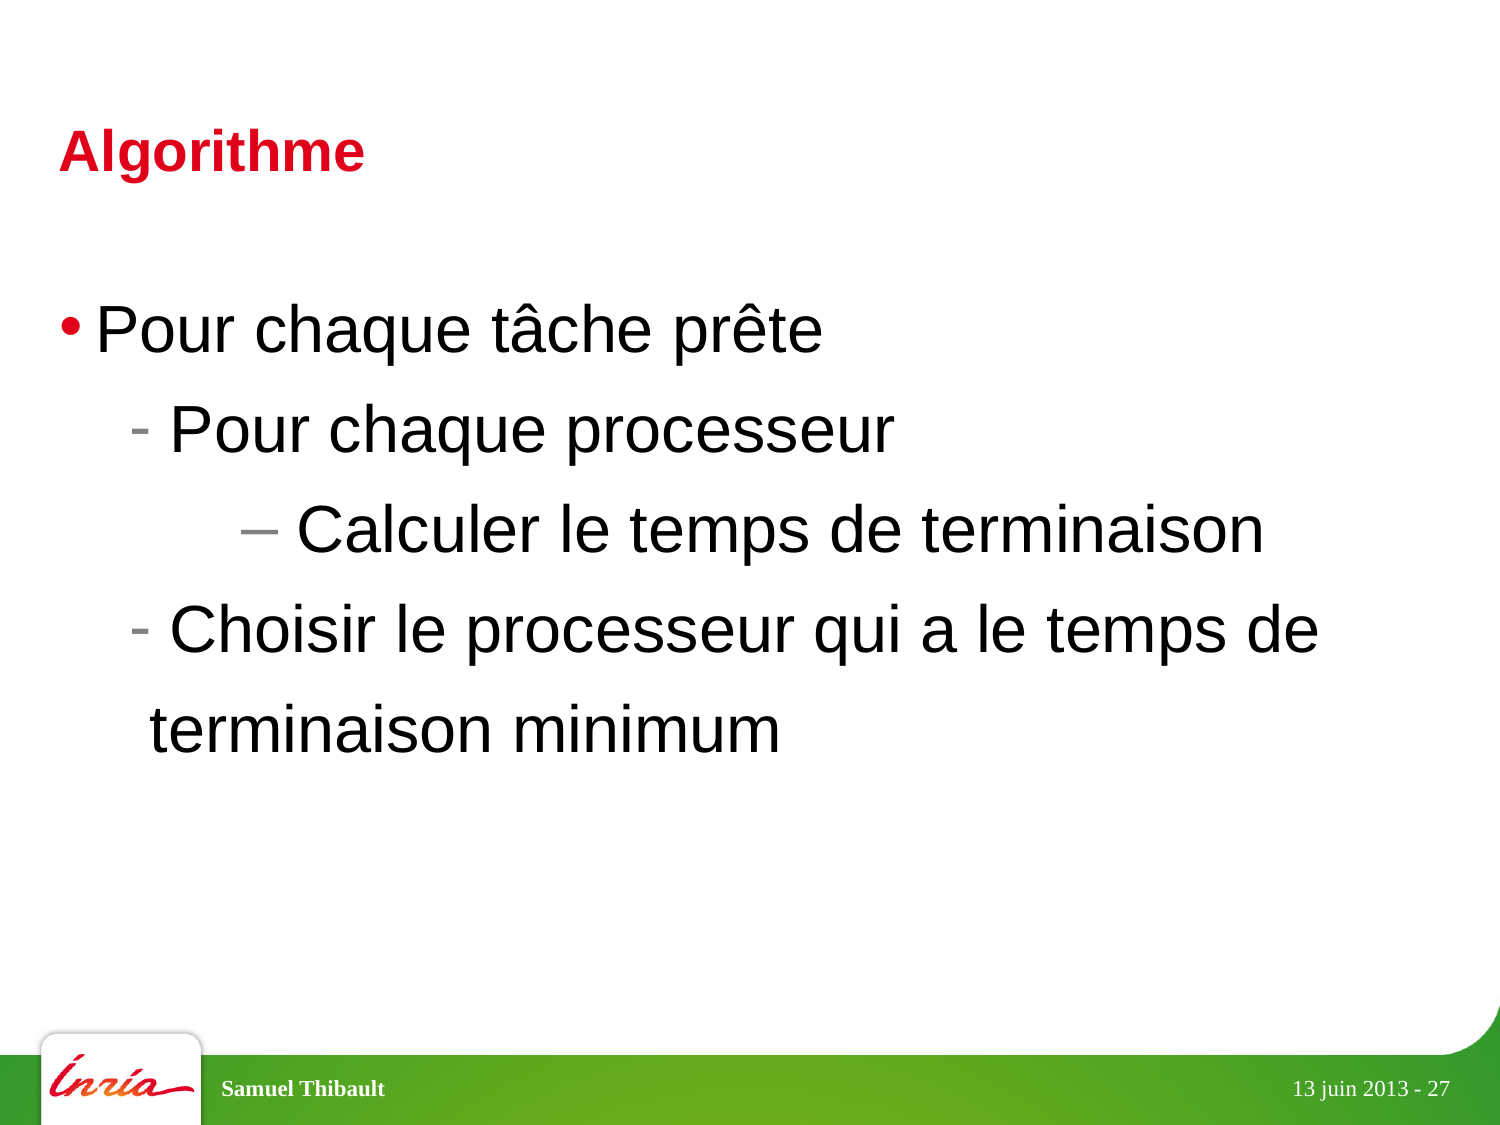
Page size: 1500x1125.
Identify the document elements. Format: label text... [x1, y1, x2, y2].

picture [0, 947, 1500, 1125]
list Pour chaque tâche prête Pour chaque processeur Calculer le temps de terminaison Choisir le processeur qui a le temps de terminaison minimum [59, 265, 1477, 919]
title Algorithme [59, 59, 1477, 237]
